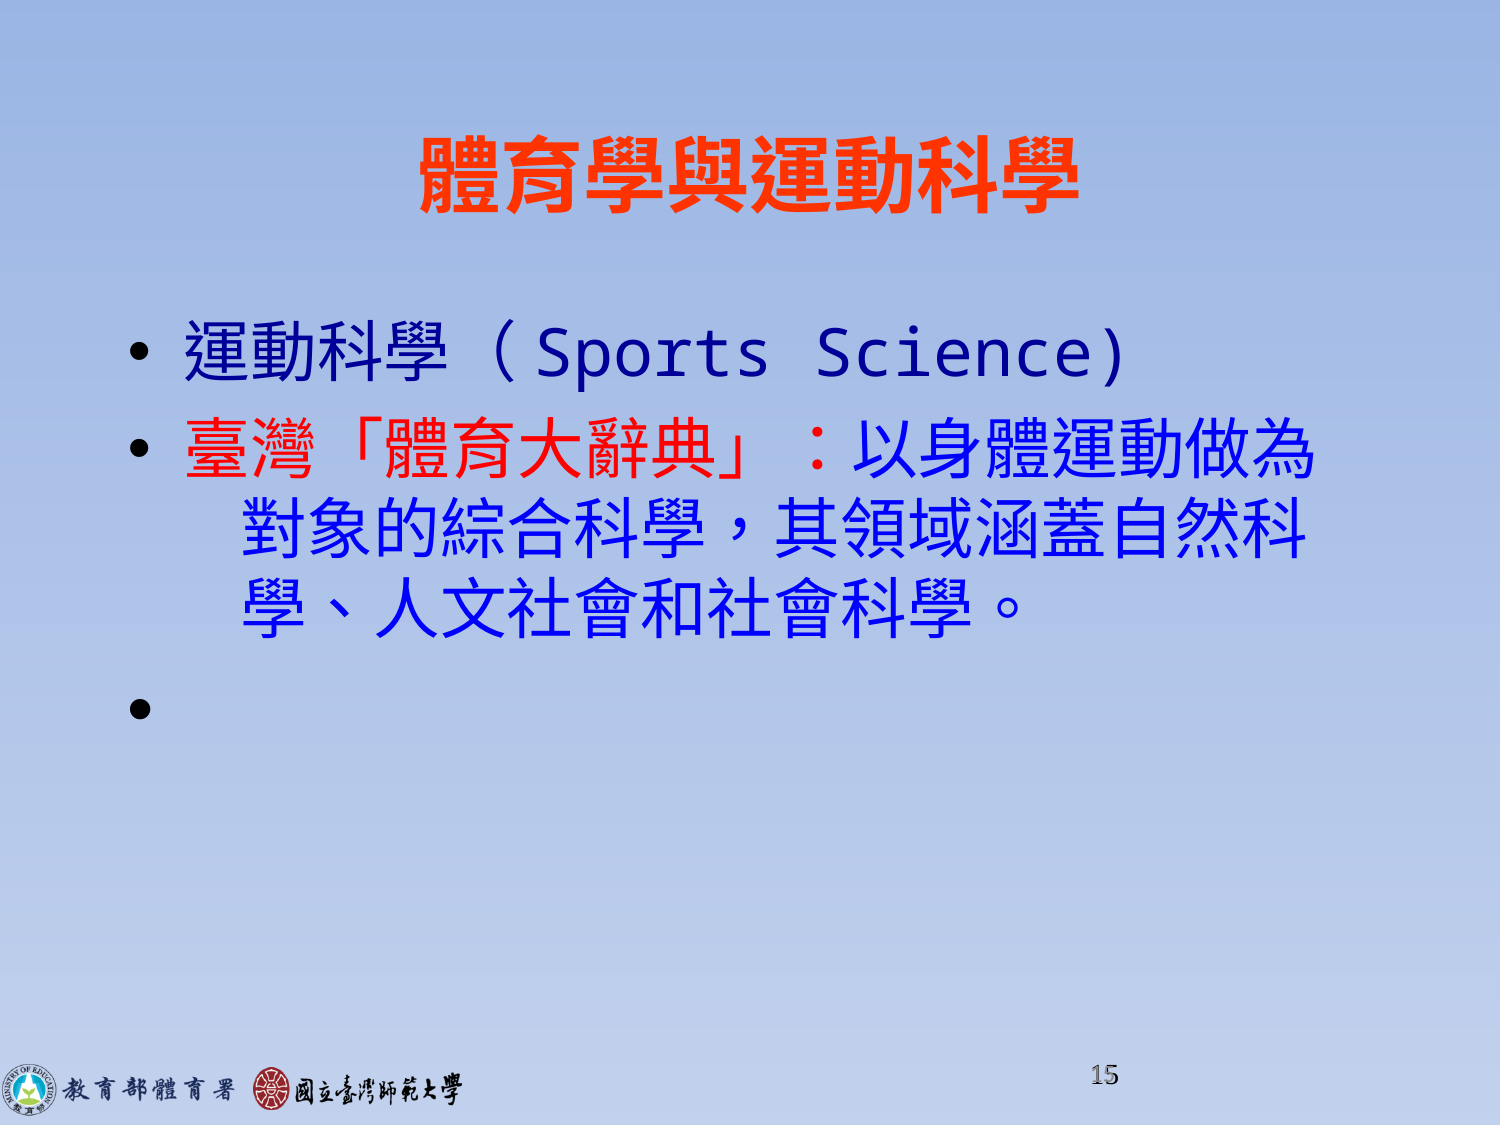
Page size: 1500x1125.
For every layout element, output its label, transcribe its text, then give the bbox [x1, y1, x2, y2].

list 運動科學（Sports Science) 臺灣「體育大辭典」：以身體運動做為對象的綜合科學，其領域涵蓋自然科學、人文社會和社會科學。 [112, 302, 1388, 1000]
title 體育學與運動科學 [75, 115, 1426, 185]
text_box [1074, 1042, 1426, 1103]
